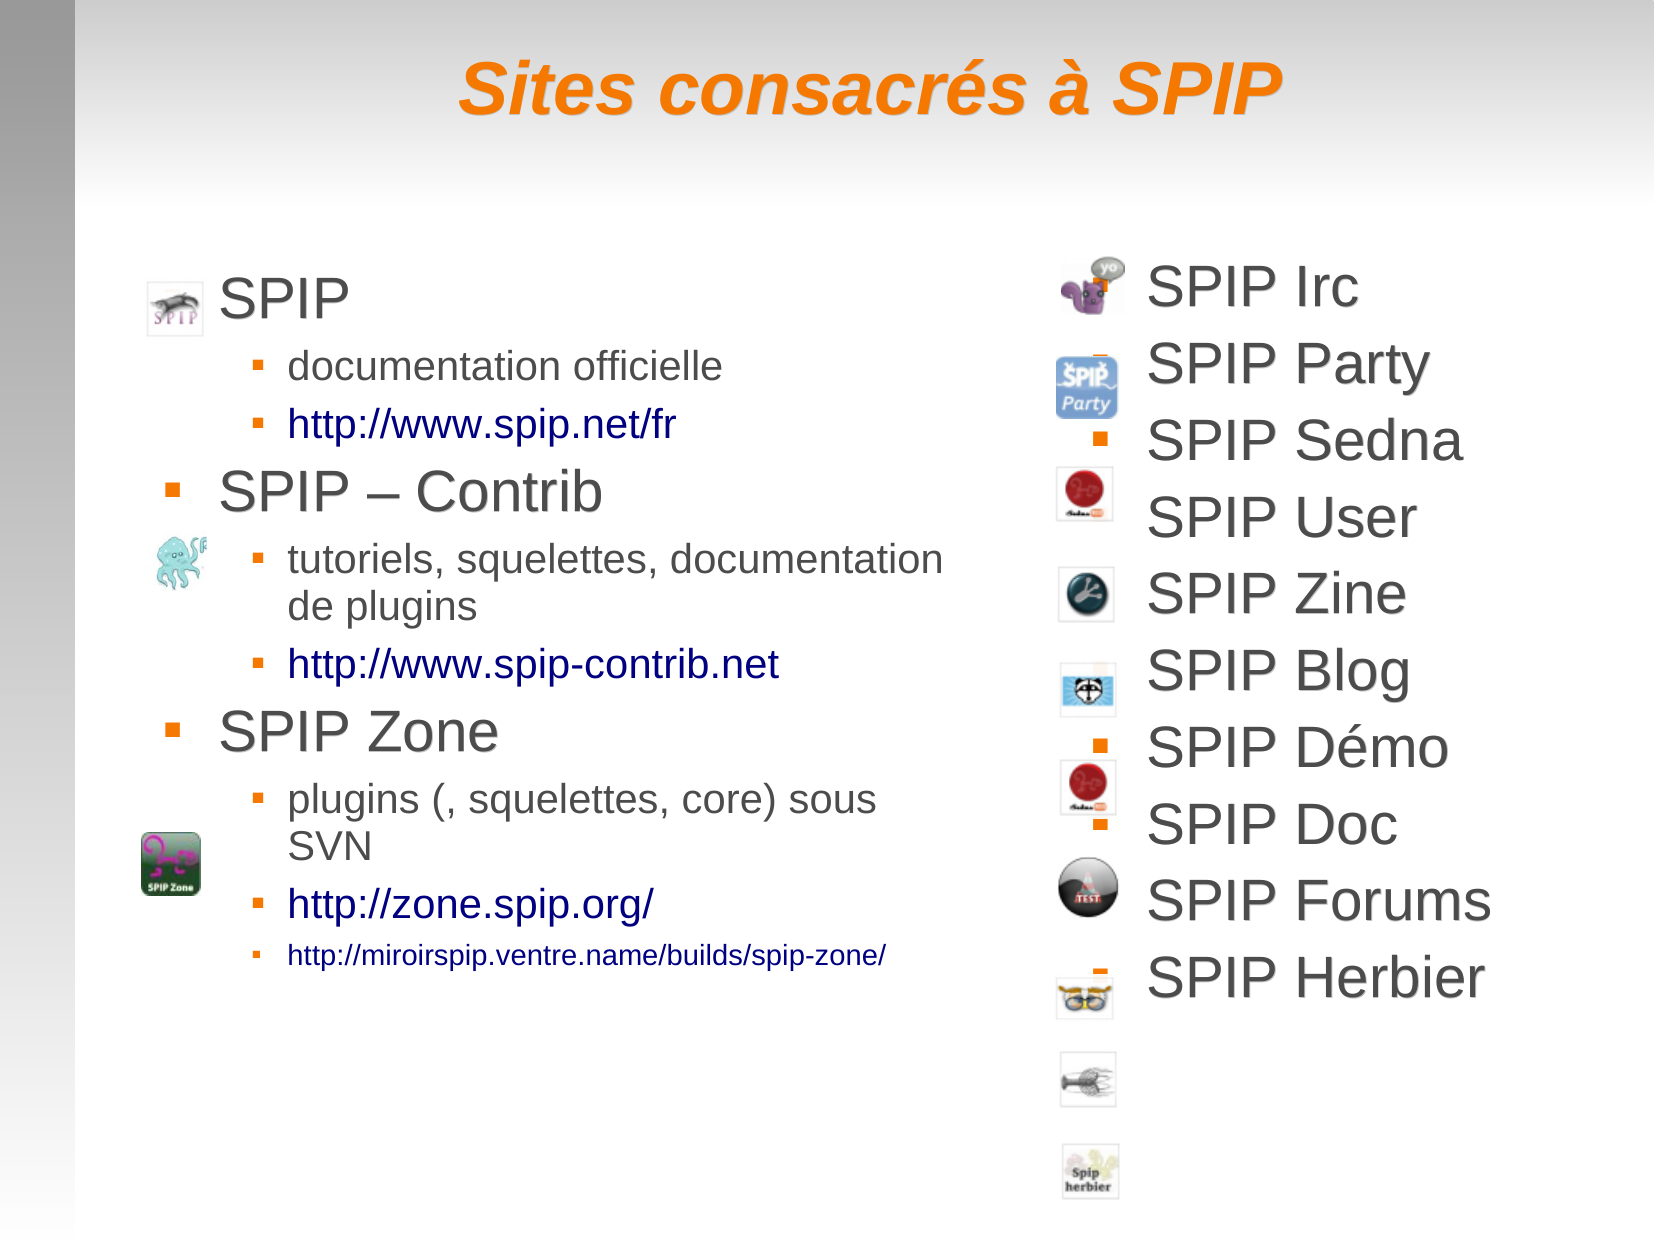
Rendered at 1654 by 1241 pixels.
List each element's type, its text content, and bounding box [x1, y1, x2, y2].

list SPIP Irc SPIP Party SPIP Sedna SPIP User SPIP Zine SPIP Blog SPIP Démo SPIP Doc SPIP Forums SPIP Herbier [1075, 253, 1654, 1085]
picture [142, 531, 207, 591]
list SPIP documentation officielle http://www.spip.net/fr SPIP – Contrib tutoriels, squelettes, documentation de plugins http://www.spip-contrib.net SPIP Zone plugins (, squelettes, core) sous SVN http://zone.spip.org/ http://miroirspip.ventre.name/builds/spip-zone/ [147, 265, 945, 1182]
picture [1057, 856, 1120, 919]
picture [1057, 658, 1120, 721]
picture [141, 832, 201, 896]
picture [1053, 974, 1117, 1022]
picture [1056, 356, 1119, 420]
picture [1057, 1047, 1120, 1111]
picture [1053, 462, 1117, 525]
picture [1061, 254, 1125, 318]
picture [1055, 562, 1118, 626]
picture [1057, 755, 1120, 819]
picture [144, 277, 207, 340]
picture [1059, 1139, 1123, 1203]
title Sites consacrés à SPIP [88, 0, 1654, 178]
